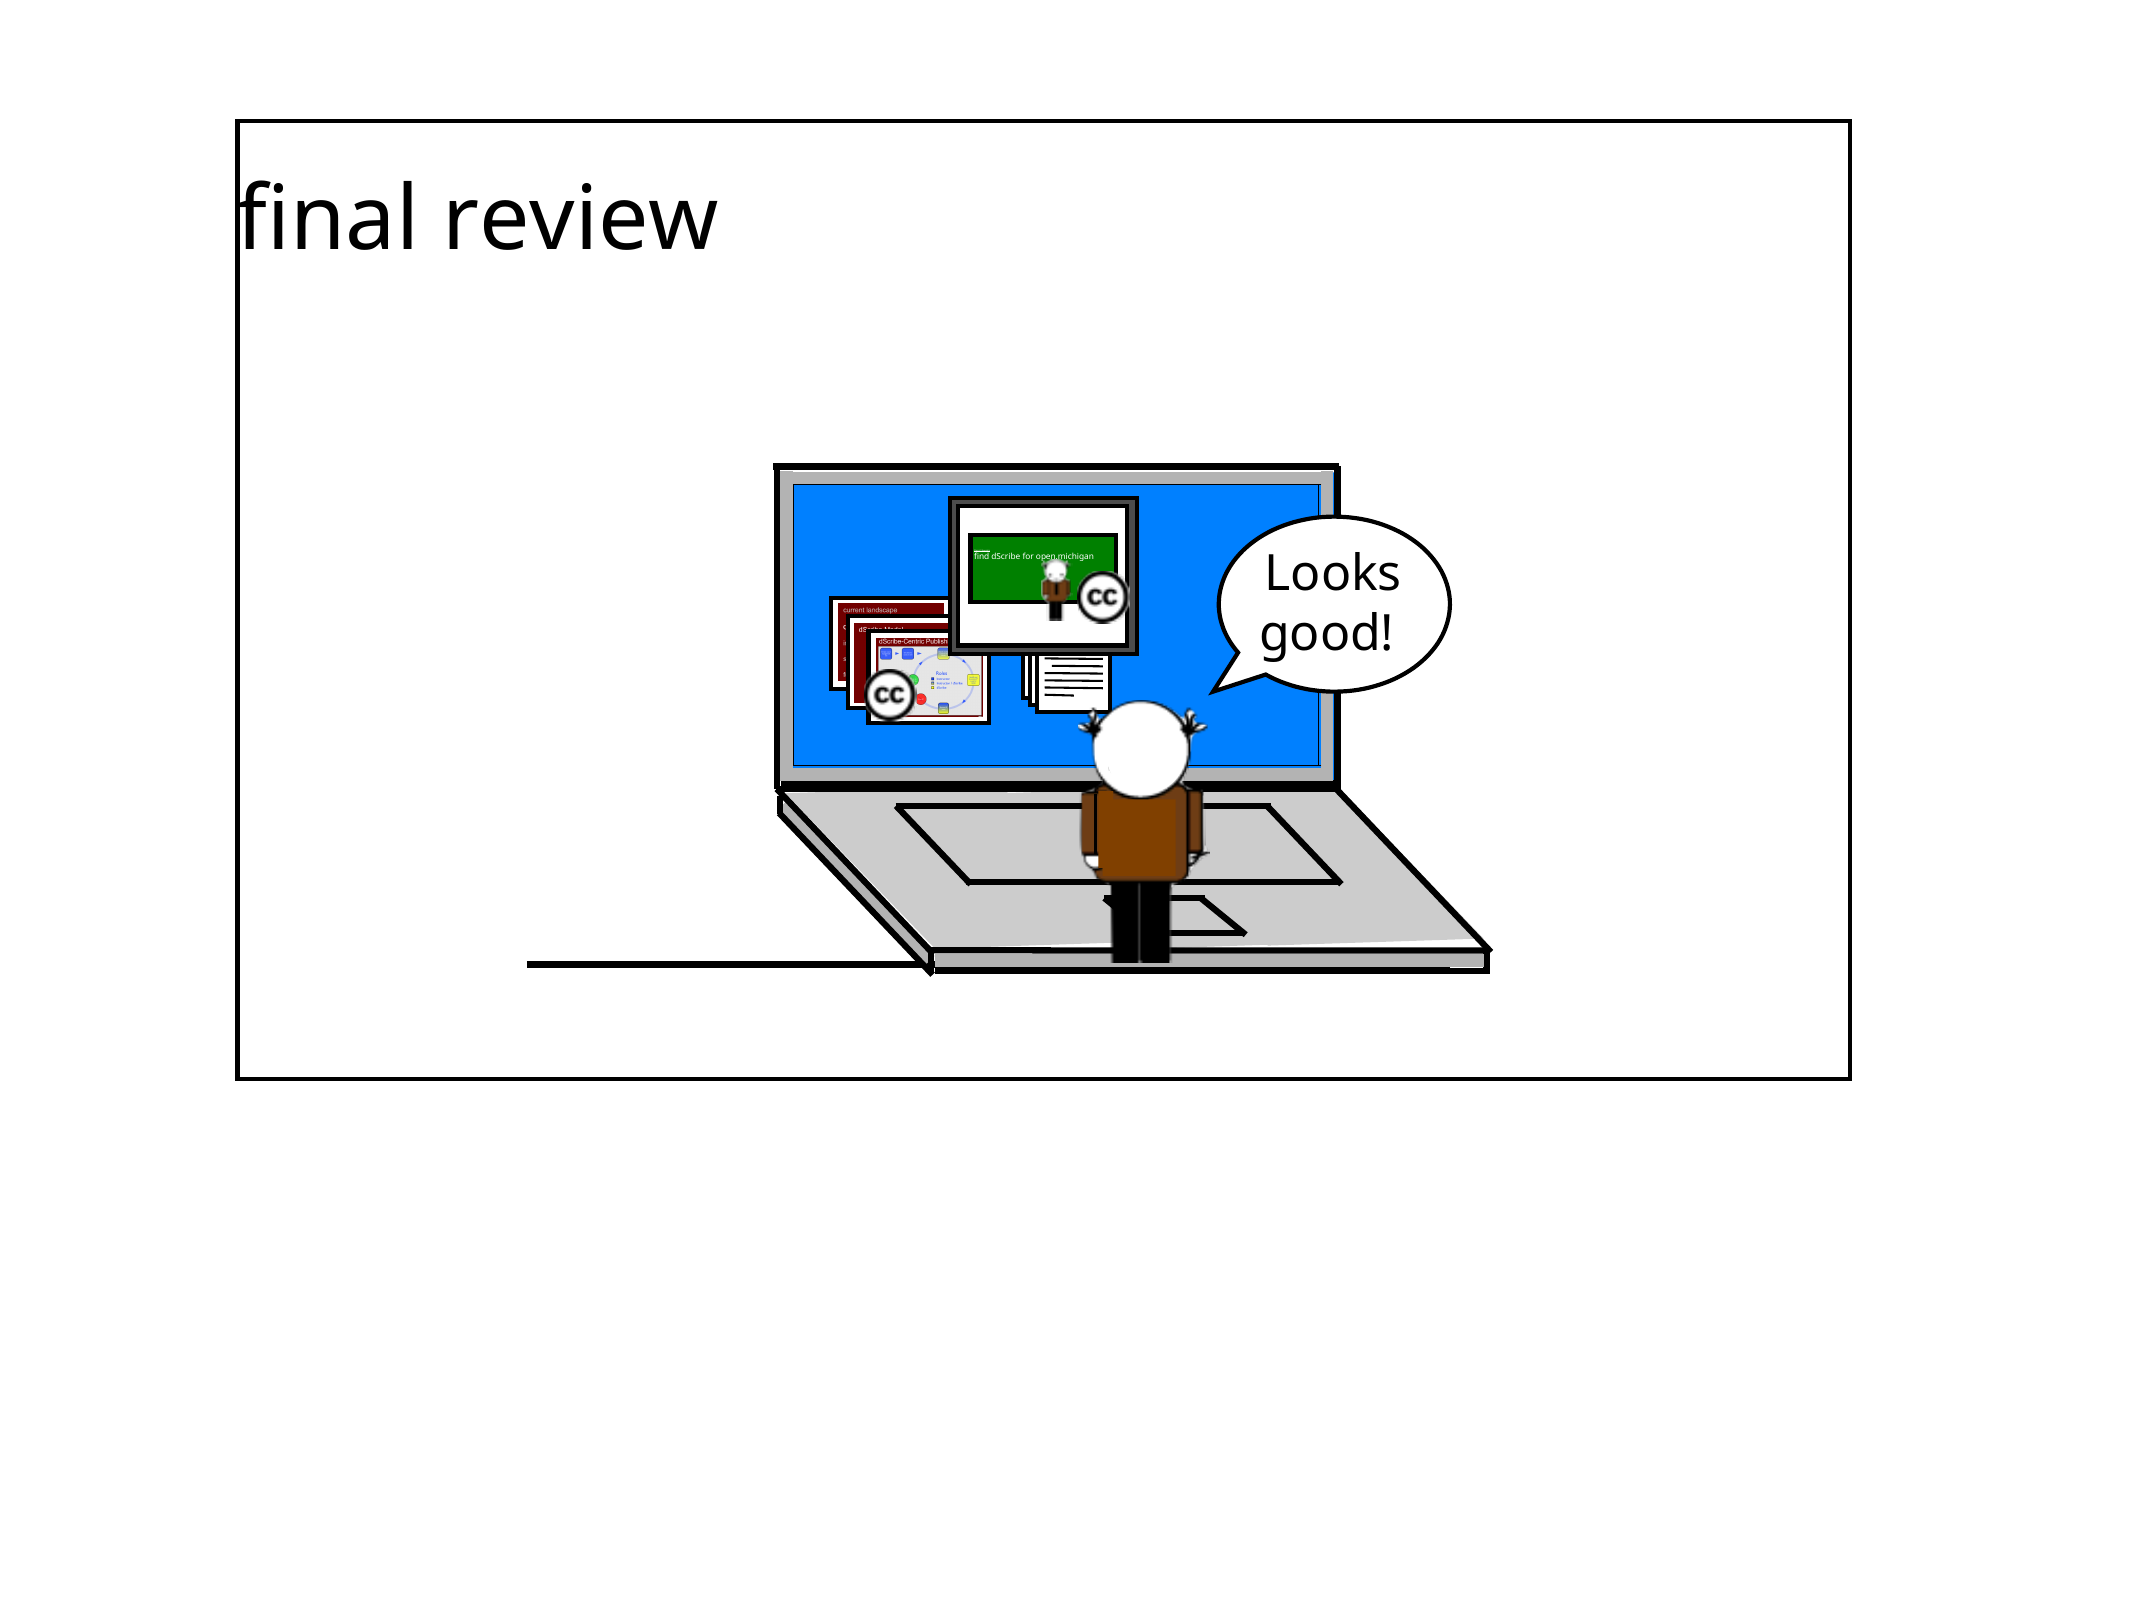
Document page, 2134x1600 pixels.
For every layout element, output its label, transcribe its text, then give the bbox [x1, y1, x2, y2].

text_box [1105, 714, 1186, 794]
text_box final review [228, 154, 235, 273]
text_box [1445, 898, 1458, 911]
text_box [794, 472, 1419, 780]
text_box [1463, 917, 1484, 939]
picture [1041, 572, 1073, 621]
picture [1077, 571, 1130, 624]
picture [854, 623, 983, 722]
text_box [1210, 911, 1233, 930]
text_box Class #1 Agenda: find dScribe for open.michigan [974, 539, 1113, 572]
picture [838, 603, 944, 681]
text_box [1098, 791, 1176, 877]
text_box [1210, 809, 1331, 879]
text_box [1421, 546, 1450, 663]
text_box [786, 792, 1078, 947]
text_box final review [240, 154, 729, 273]
text_box Looks good! [1246, 537, 1421, 664]
text_box [1210, 792, 1473, 947]
text_box [905, 809, 1078, 879]
picture [1078, 700, 1210, 963]
